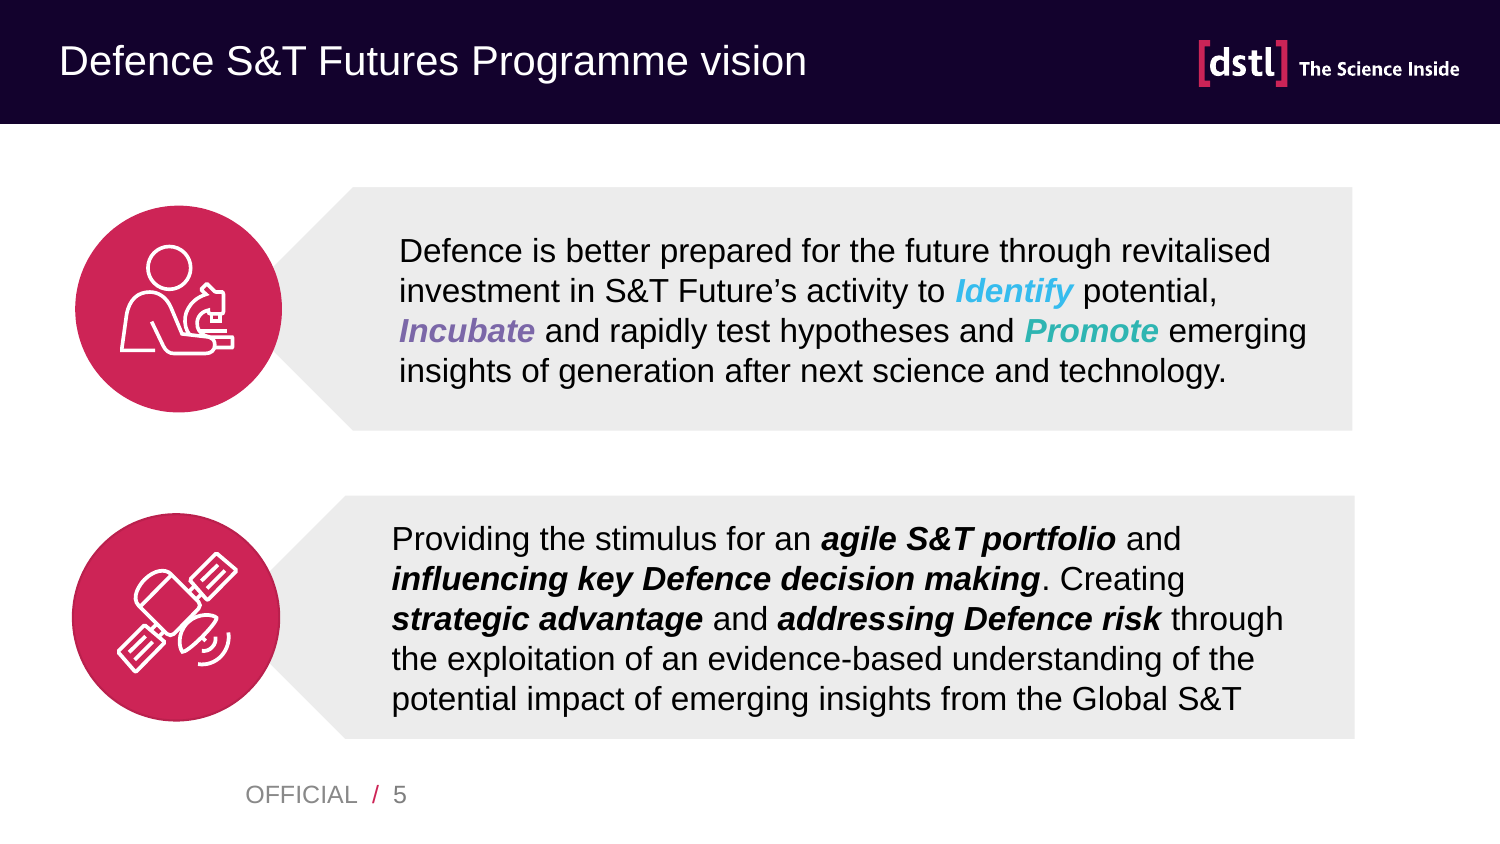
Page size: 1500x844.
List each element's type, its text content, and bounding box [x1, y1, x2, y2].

text_box Defence is better prepared for the future through revitalised investment in S&T Future’s activity to Identify potential, Incubate and rapidly test hypotheses and Promote emerging insights of generation after next science and technology. [273, 185, 1354, 433]
text_box [75, 205, 282, 413]
picture [120, 244, 235, 356]
picture [117, 551, 238, 674]
text_box Providing the stimulus for an agile S&T portfolio and influencing key Defence decision making. Creating strategic advantage and addressing Defence risk through the exploitation of an evidence-based understanding of the potential impact of emerging insights from the Global S&T [268, 493, 1357, 741]
text_box OFFICIAL / 5 [230, 771, 1457, 816]
text_box [72, 514, 280, 721]
text_box Defence S&T Futures Programme vision [0, 0, 1140, 124]
